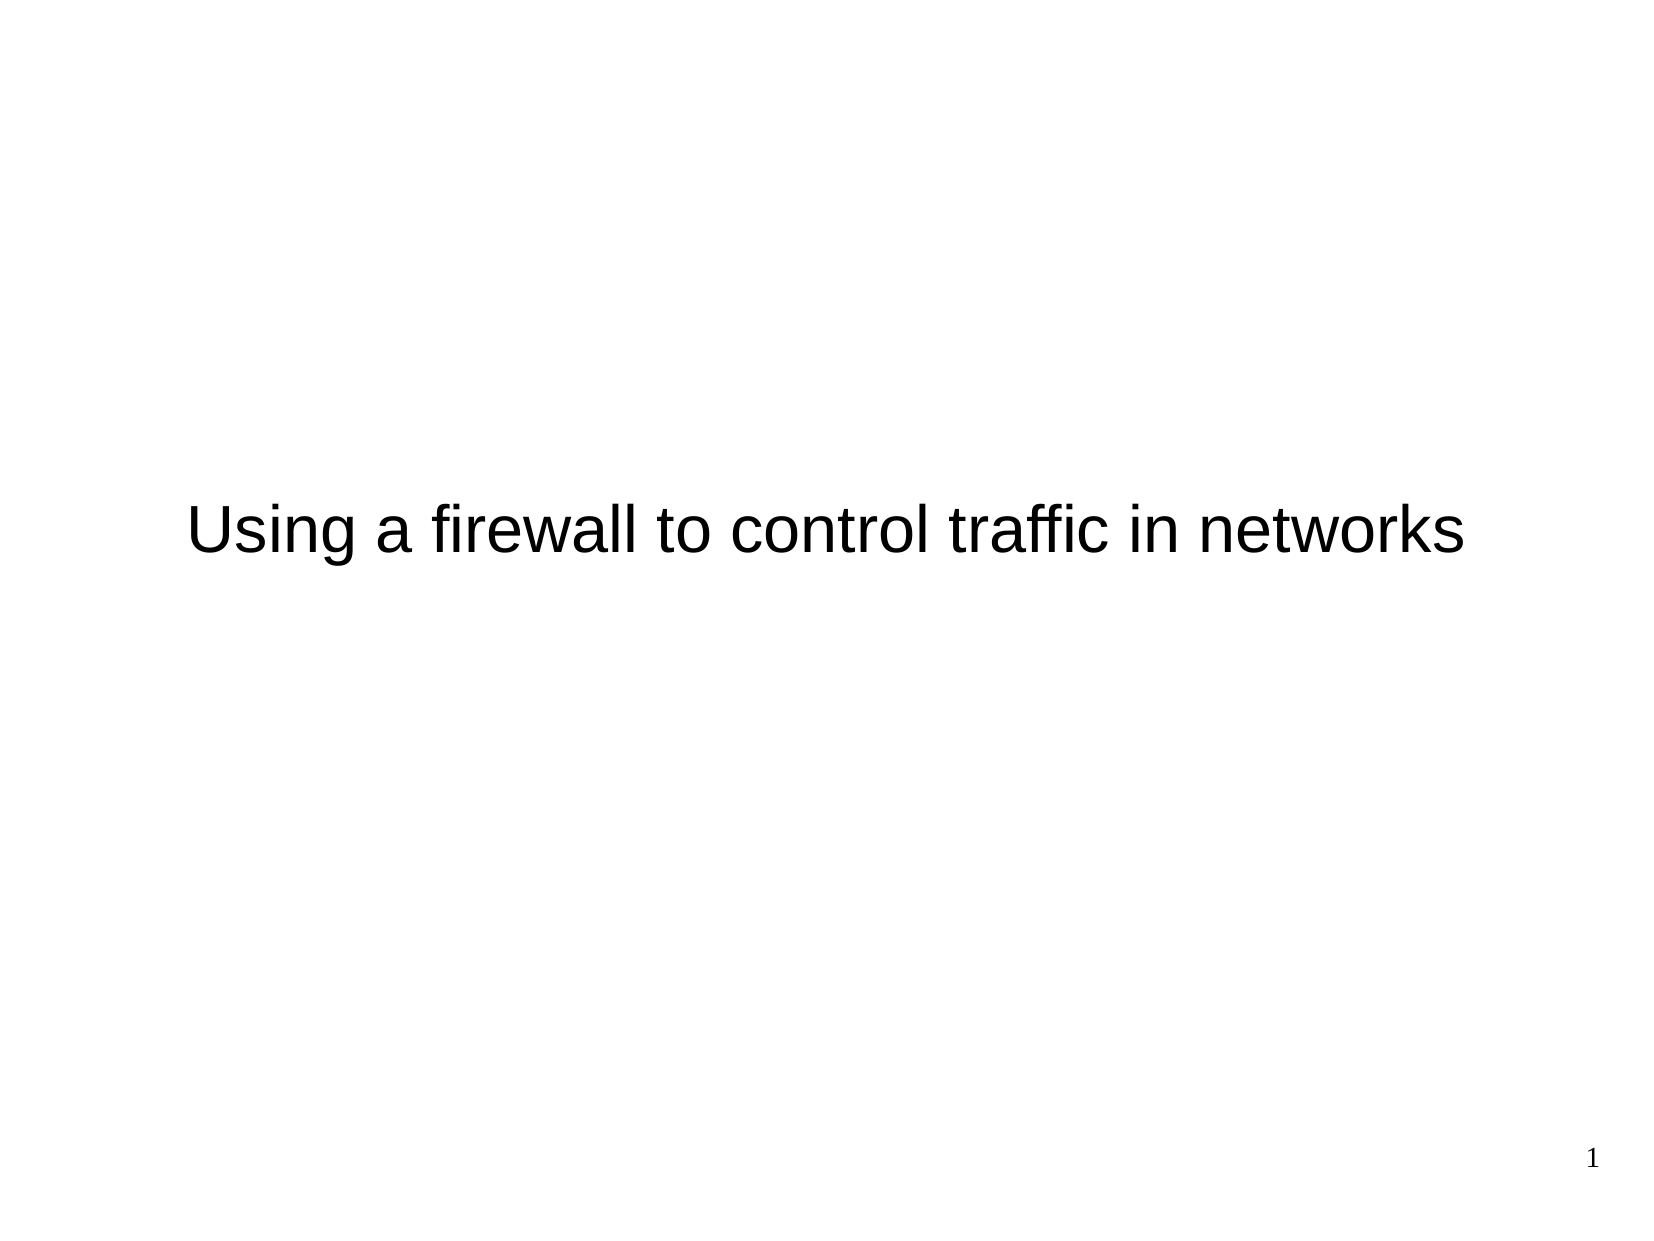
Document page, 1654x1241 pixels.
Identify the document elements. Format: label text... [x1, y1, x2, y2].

subtitle Using a firewall to control traffic in networks [82, 49, 1571, 1010]
